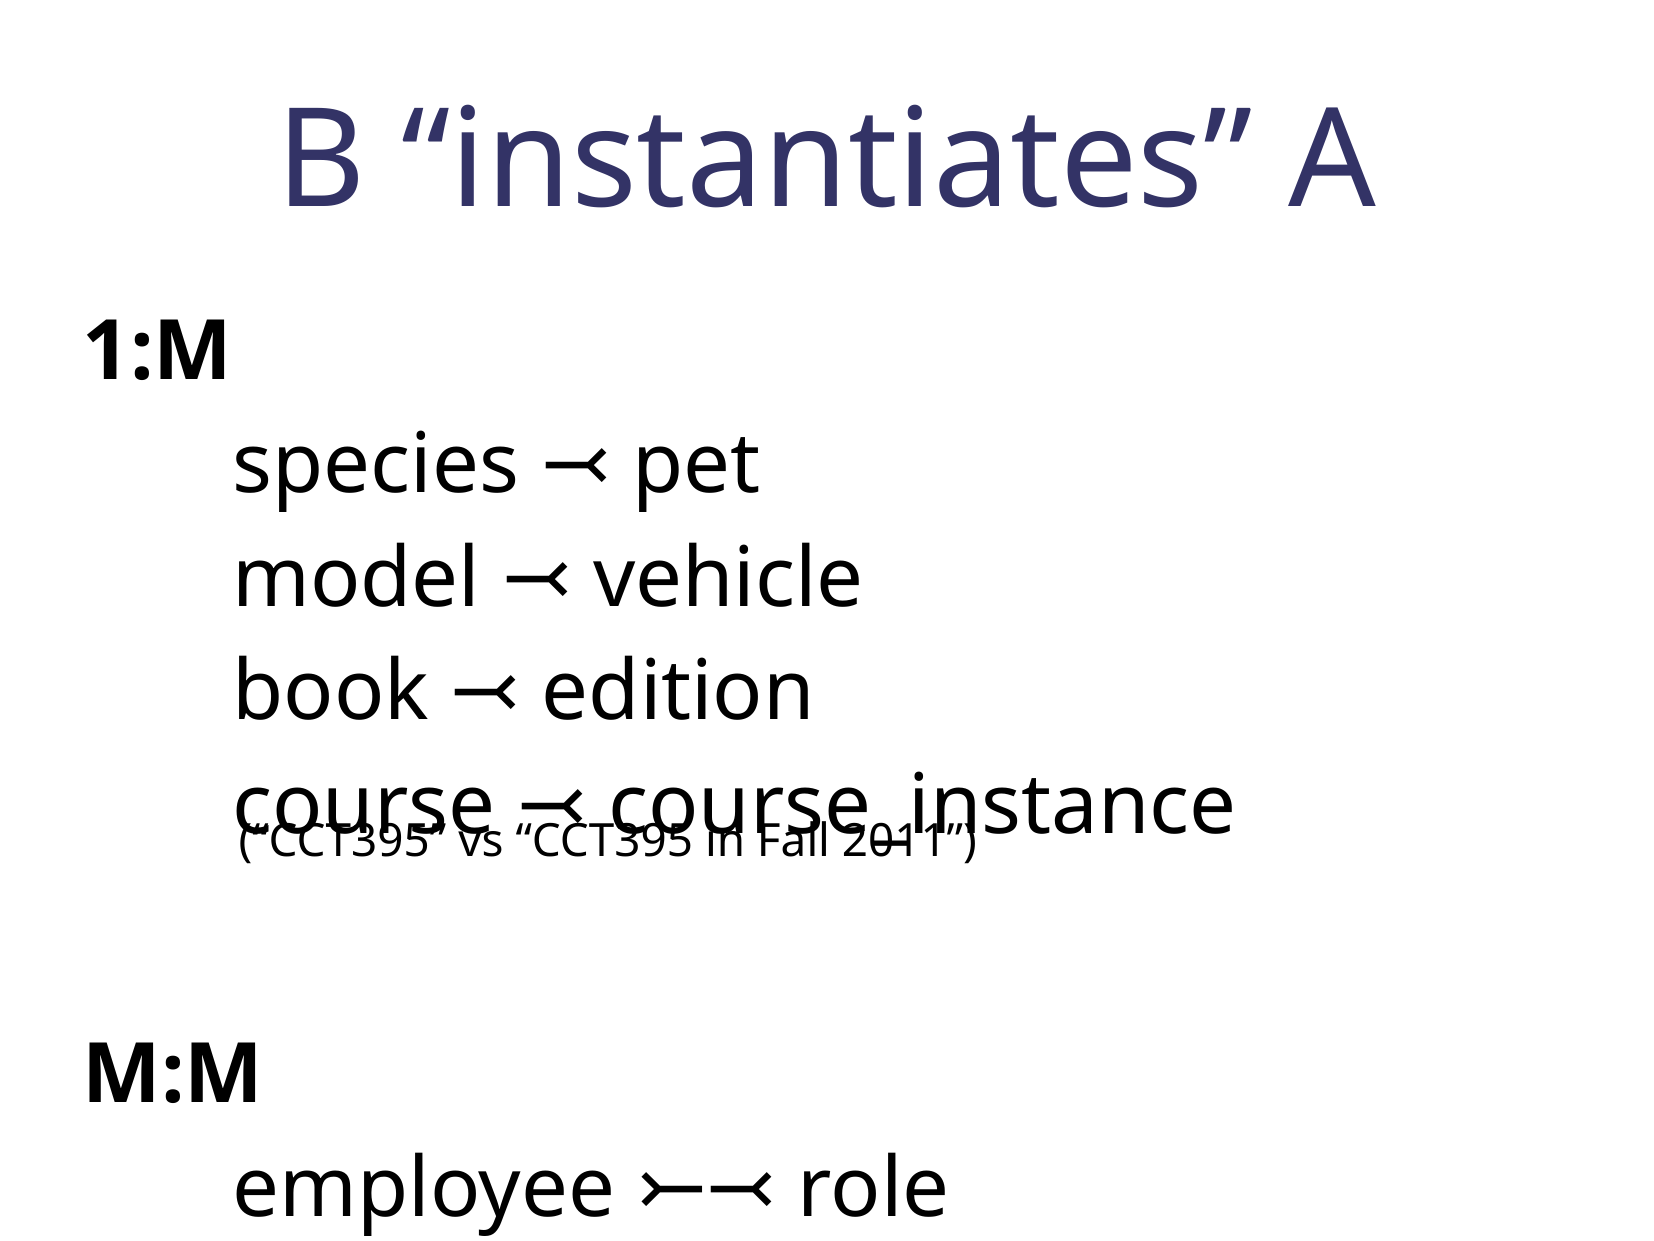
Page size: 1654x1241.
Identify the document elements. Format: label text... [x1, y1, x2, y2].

text_box (“CCT395” vs “CCT395 in Fall 2011”) [88, 767, 1442, 870]
title B “instantiates” A [82, 56, 1571, 250]
subtitle 1:M species ⤙ pet model ⤙ vehicle book ⤙ edition course ⤙ course_instance M:M employee ⤚⤙ role [82, 290, 1571, 1240]
